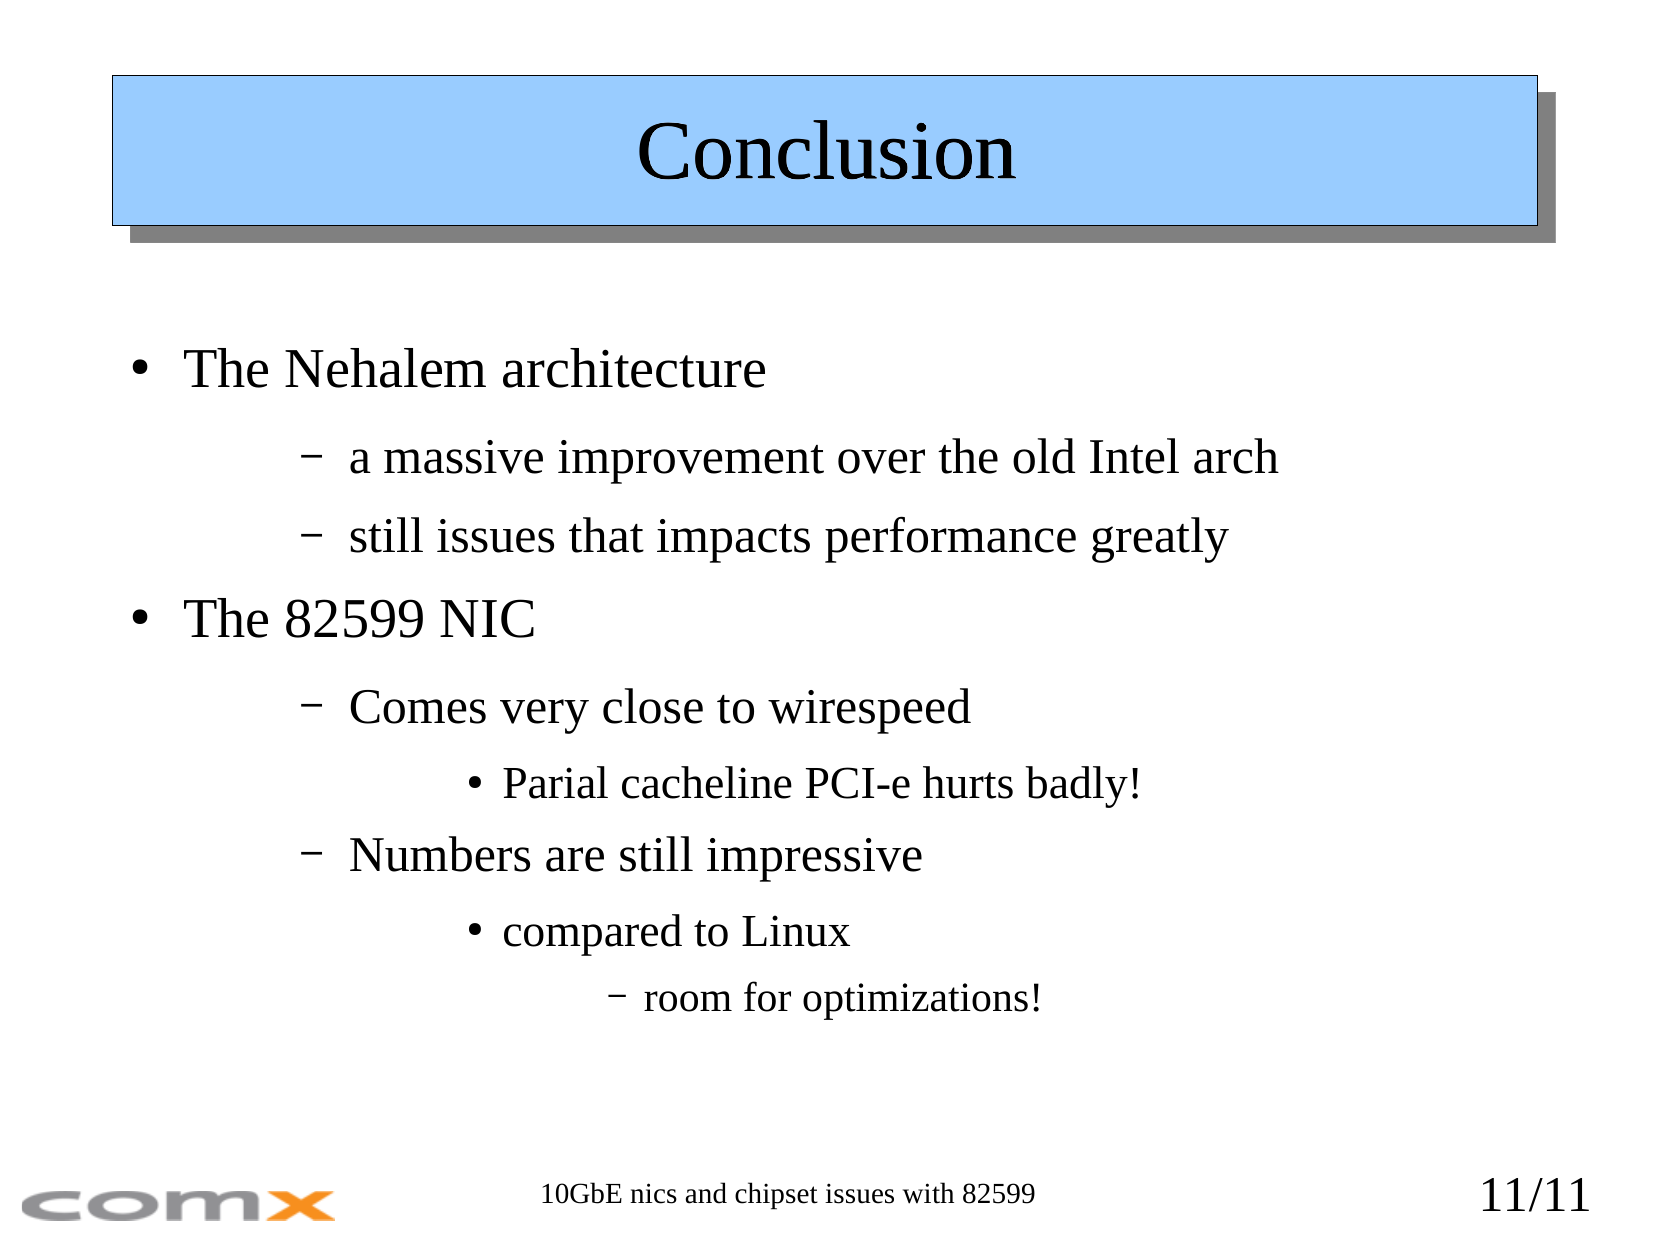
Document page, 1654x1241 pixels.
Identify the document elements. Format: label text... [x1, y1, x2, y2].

picture [21, 1191, 335, 1221]
title Conclusion [116, 90, 1538, 211]
list The Nehalem architecture a massive improvement over the old Intel arch still issues that impacts performance greatly The 82599 NIC Comes very close to wirespeed Parial cacheline PCI-e hurts badly! Numbers are still impressive compared to Linux room for optimizations! [112, 337, 1538, 1096]
